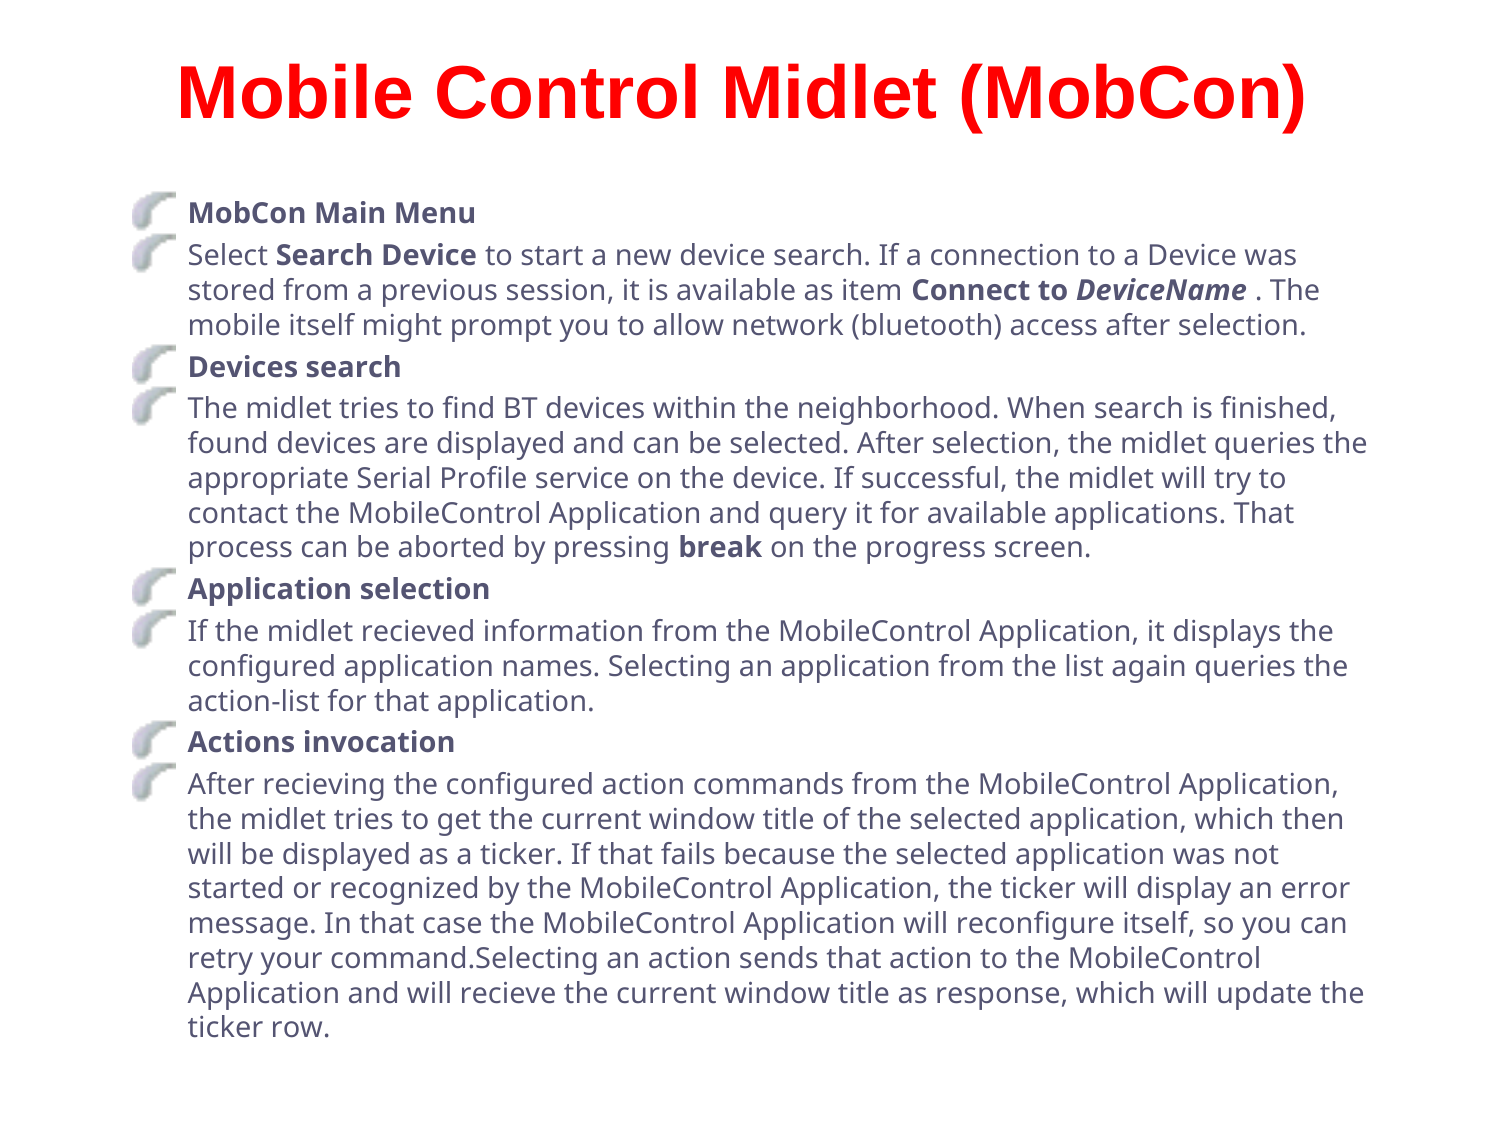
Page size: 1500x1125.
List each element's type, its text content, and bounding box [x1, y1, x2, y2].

list MobCon Main Menu Select Search Device to start a new device search. If a connection to a Device was stored from a previous session, it is available as item Connect to DeviceName . The mobile itself might prompt you to allow network (bluetooth) access after selection. Devices search The midlet tries to find BT devices within the neighborhood. When search is finished, found devices are displayed and can be selected. After selection, the midlet queries the appropriate Serial Profile service on the device. If successful, the midlet will try to contact the MobileControl Application and query it for available applications. That process can be aborted by pressing break on the progress screen. Application selection If the midlet recieved information from the MobileControl Application, it displays the configured application names. Selecting an application from the list again queries the action-list for that application. Actions invocation After recieving the configured action commands from the MobileControl Application, the midlet tries to get the current window title of the selected application, which then will be displayed as a ticker. If that fails because the selected application was not started or recognized by the MobileControl Application, the ticker will display an error message. In that case the MobileControl Application will reconfigure itself, so you can retry your command.Selecting an action sends that action to the MobileControl Application and will recieve the current window title as response, which will update the ticker row. [117, 187, 1393, 918]
title Mobile Control Midlet (MobCon) [105, 0, 1381, 141]
